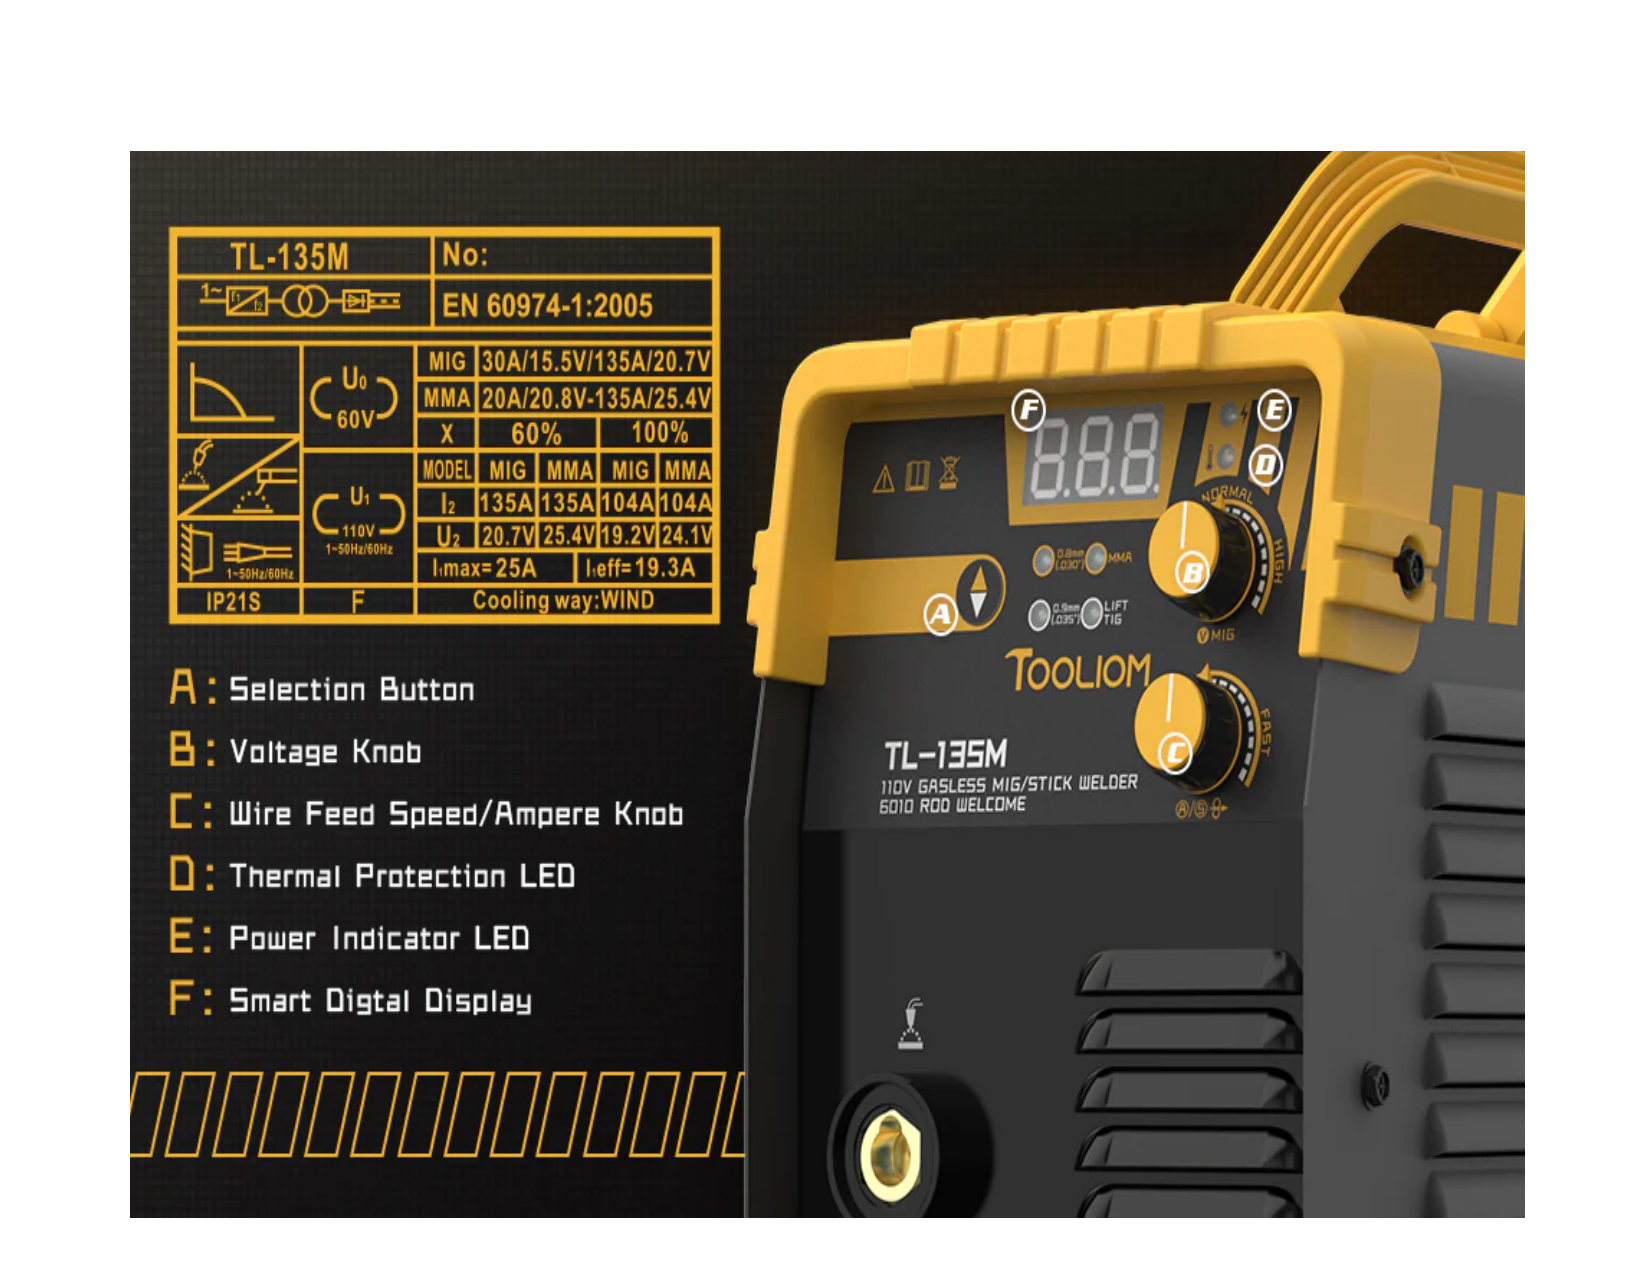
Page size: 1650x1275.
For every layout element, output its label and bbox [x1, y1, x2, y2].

picture [130, 151, 1525, 1218]
